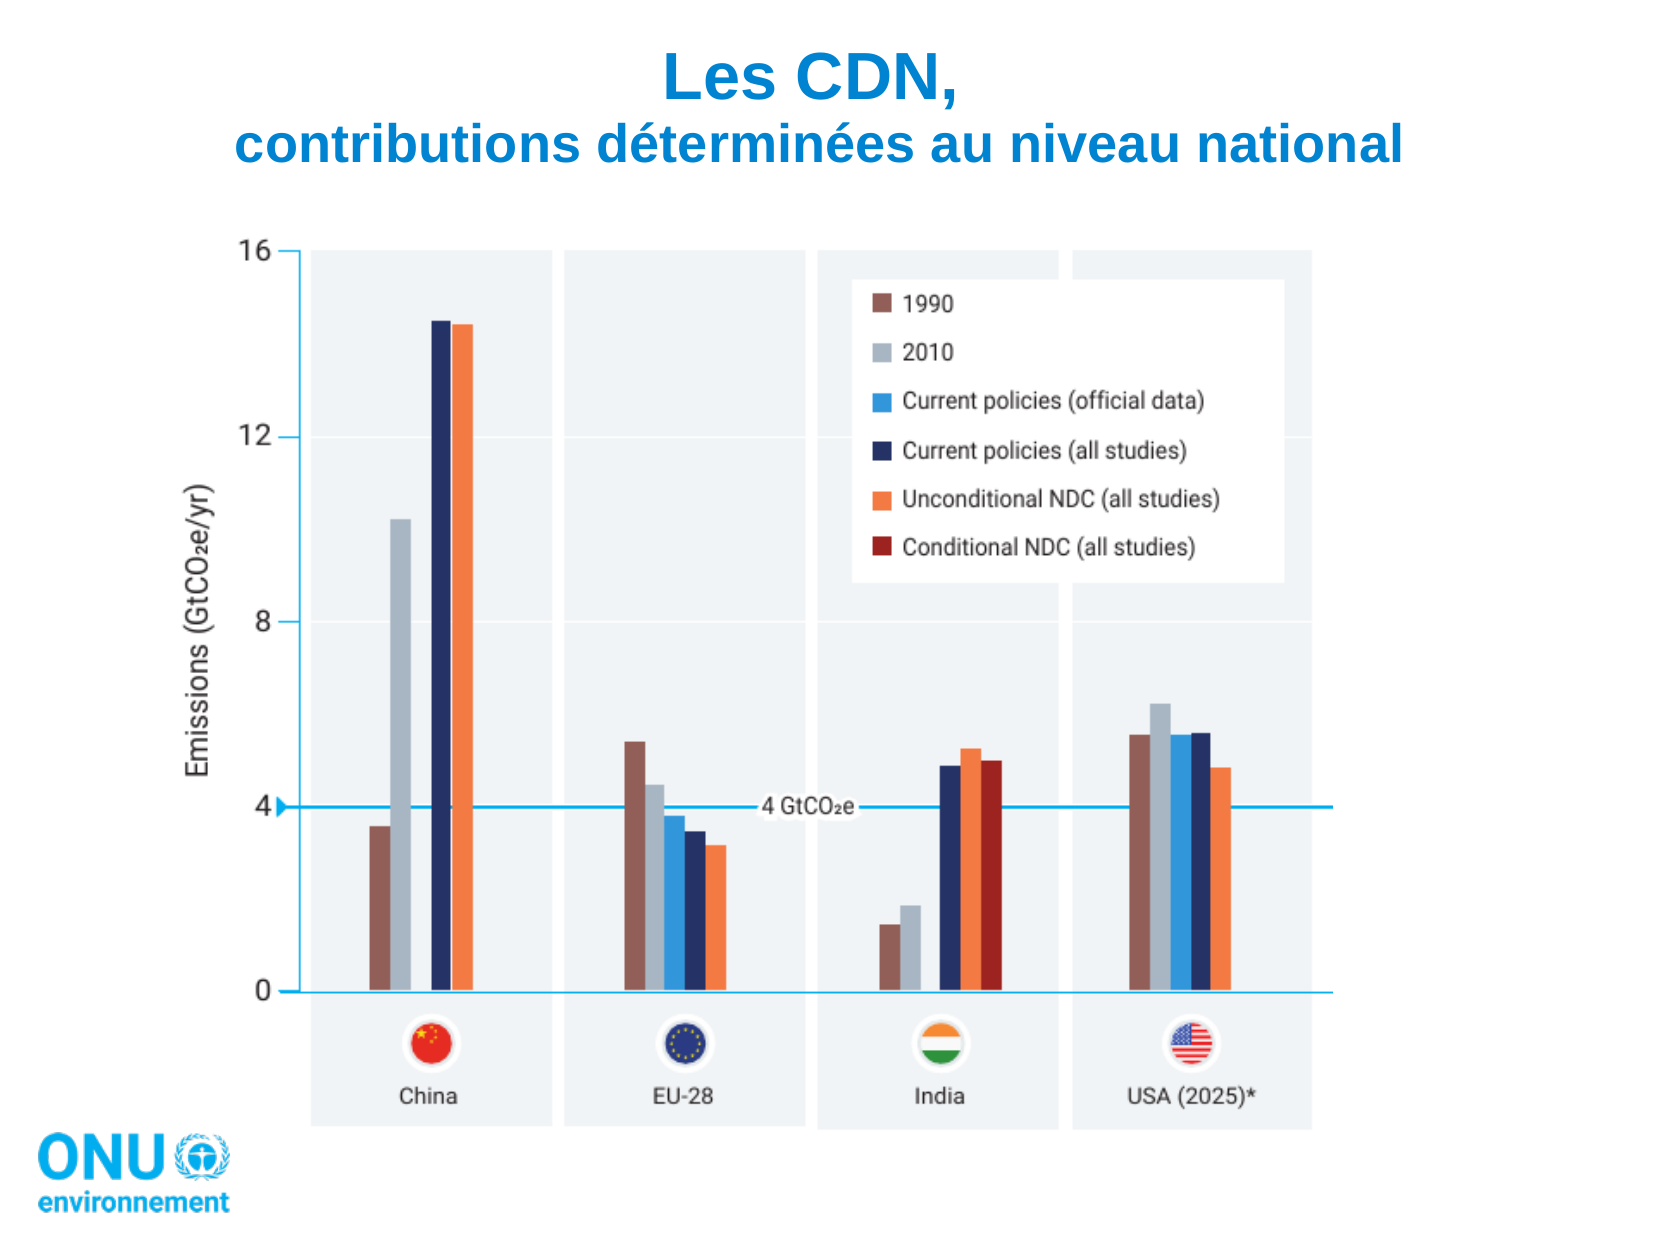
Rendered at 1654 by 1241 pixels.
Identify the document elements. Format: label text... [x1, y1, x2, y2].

picture [37, 256, 1333, 1227]
text_box Les CDN, contributions déterminées au niveau national [20, 31, 1621, 256]
